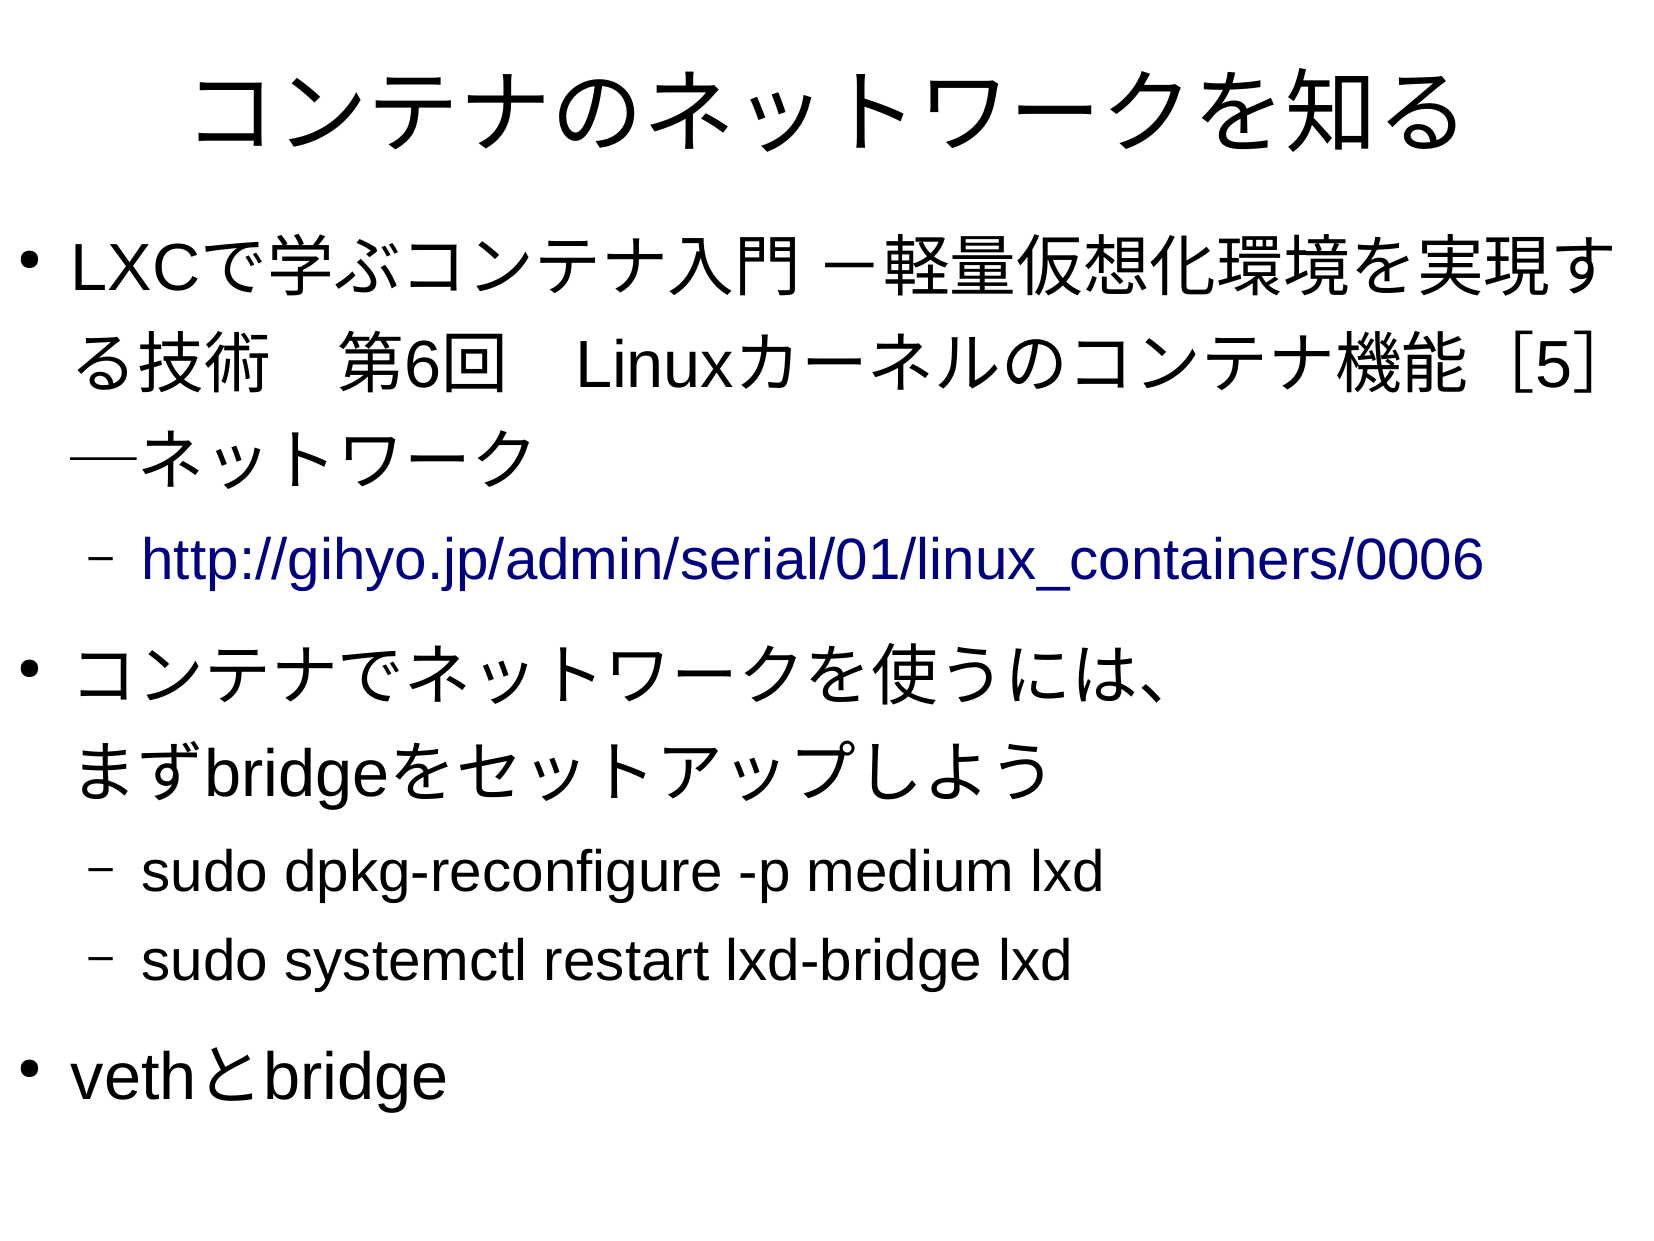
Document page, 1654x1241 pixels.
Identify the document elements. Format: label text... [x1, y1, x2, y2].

list LXCで学ぶコンテナ入門 －軽量仮想化環境を実現する技術 第6回 Linuxカーネルのコンテナ機能［5］ ─ネットワーク http://gihyo.jp/admin/serial/01/linux_containers/0006 コンテナでネットワークを使うには、 まずbridgeをセットアップしよう sudo dpkg-reconfigure -p medium lxd sudo systemctl restart lxd-bridge lxd vethとbridge [0, 213, 1642, 1178]
title コンテナのネットワークを知る [0, 2, 1654, 210]
